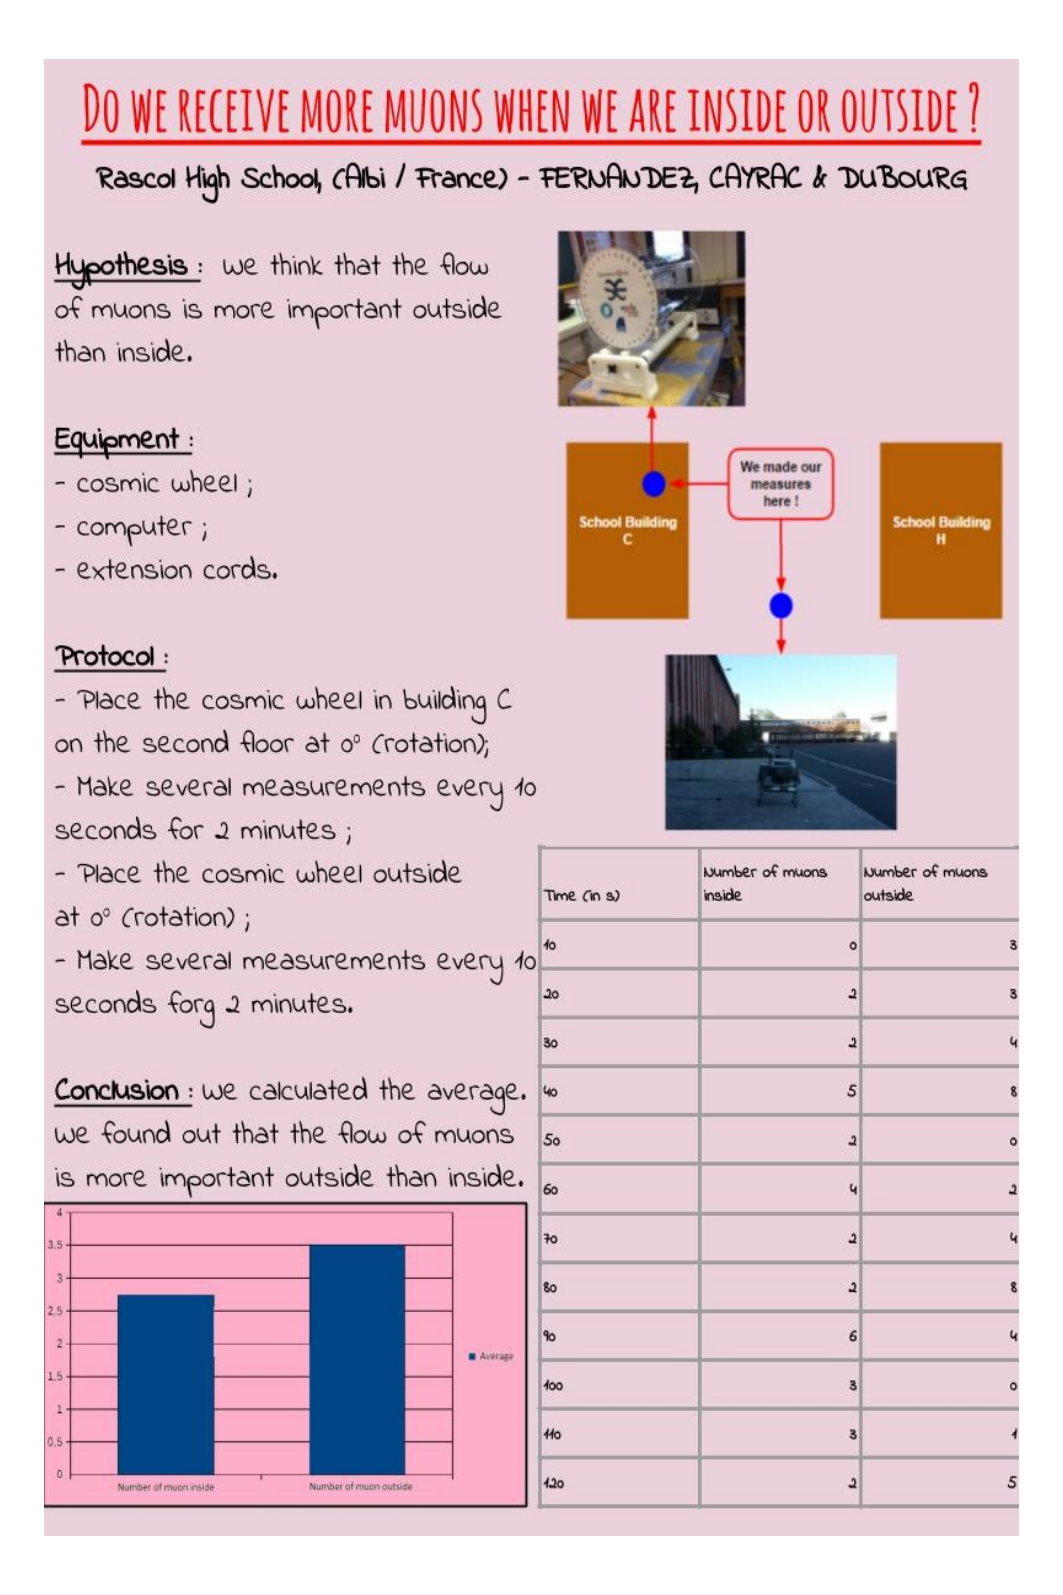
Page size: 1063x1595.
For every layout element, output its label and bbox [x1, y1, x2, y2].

picture [44, 59, 1019, 1536]
